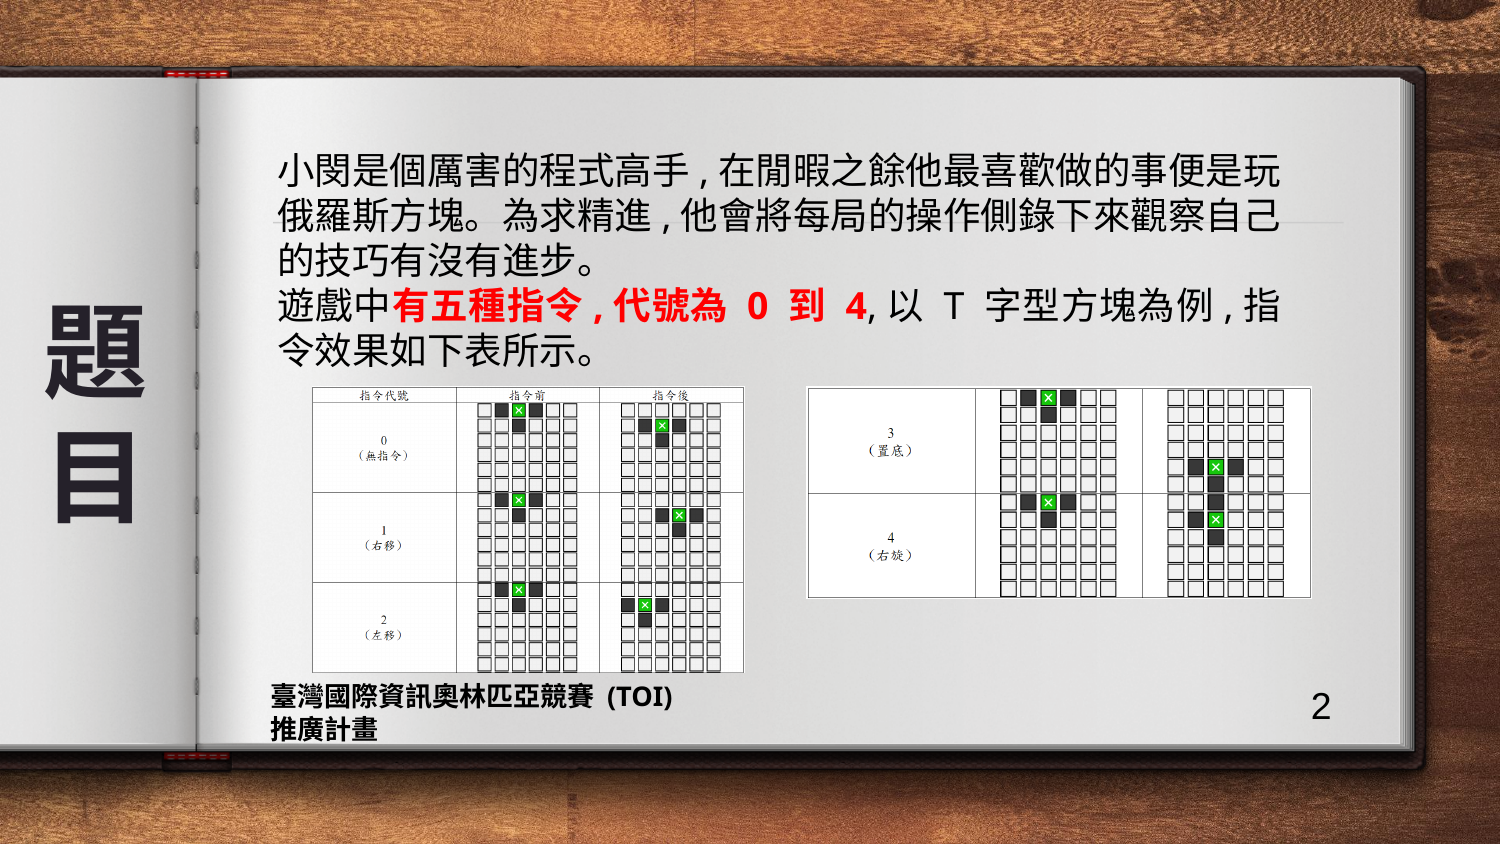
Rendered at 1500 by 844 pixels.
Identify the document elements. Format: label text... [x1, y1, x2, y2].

text_box 題 目 [63, 314, 78, 319]
text_box 小閔是個厲害的程式高手,在閒暇之餘他最喜歡做的事便是玩俄羅斯方塊。為求精進,他會將每局的操作側錄下來觀察自己的技巧有沒有進步。 遊戲中有五種指令,代號為 0 到 4,以 T 字型方塊為例,指令效果如下表所示。 [262, 140, 1296, 522]
text_box 題 目 [108, 329, 127, 334]
text_box 題 目 [63, 327, 78, 332]
text_box 題 目 [108, 341, 127, 346]
text_box 題 目 [108, 354, 127, 359]
text_box 題 目 [28, 306, 210, 552]
picture [0, 0, 1500, 844]
text_box <number> [1295, 672, 1386, 737]
